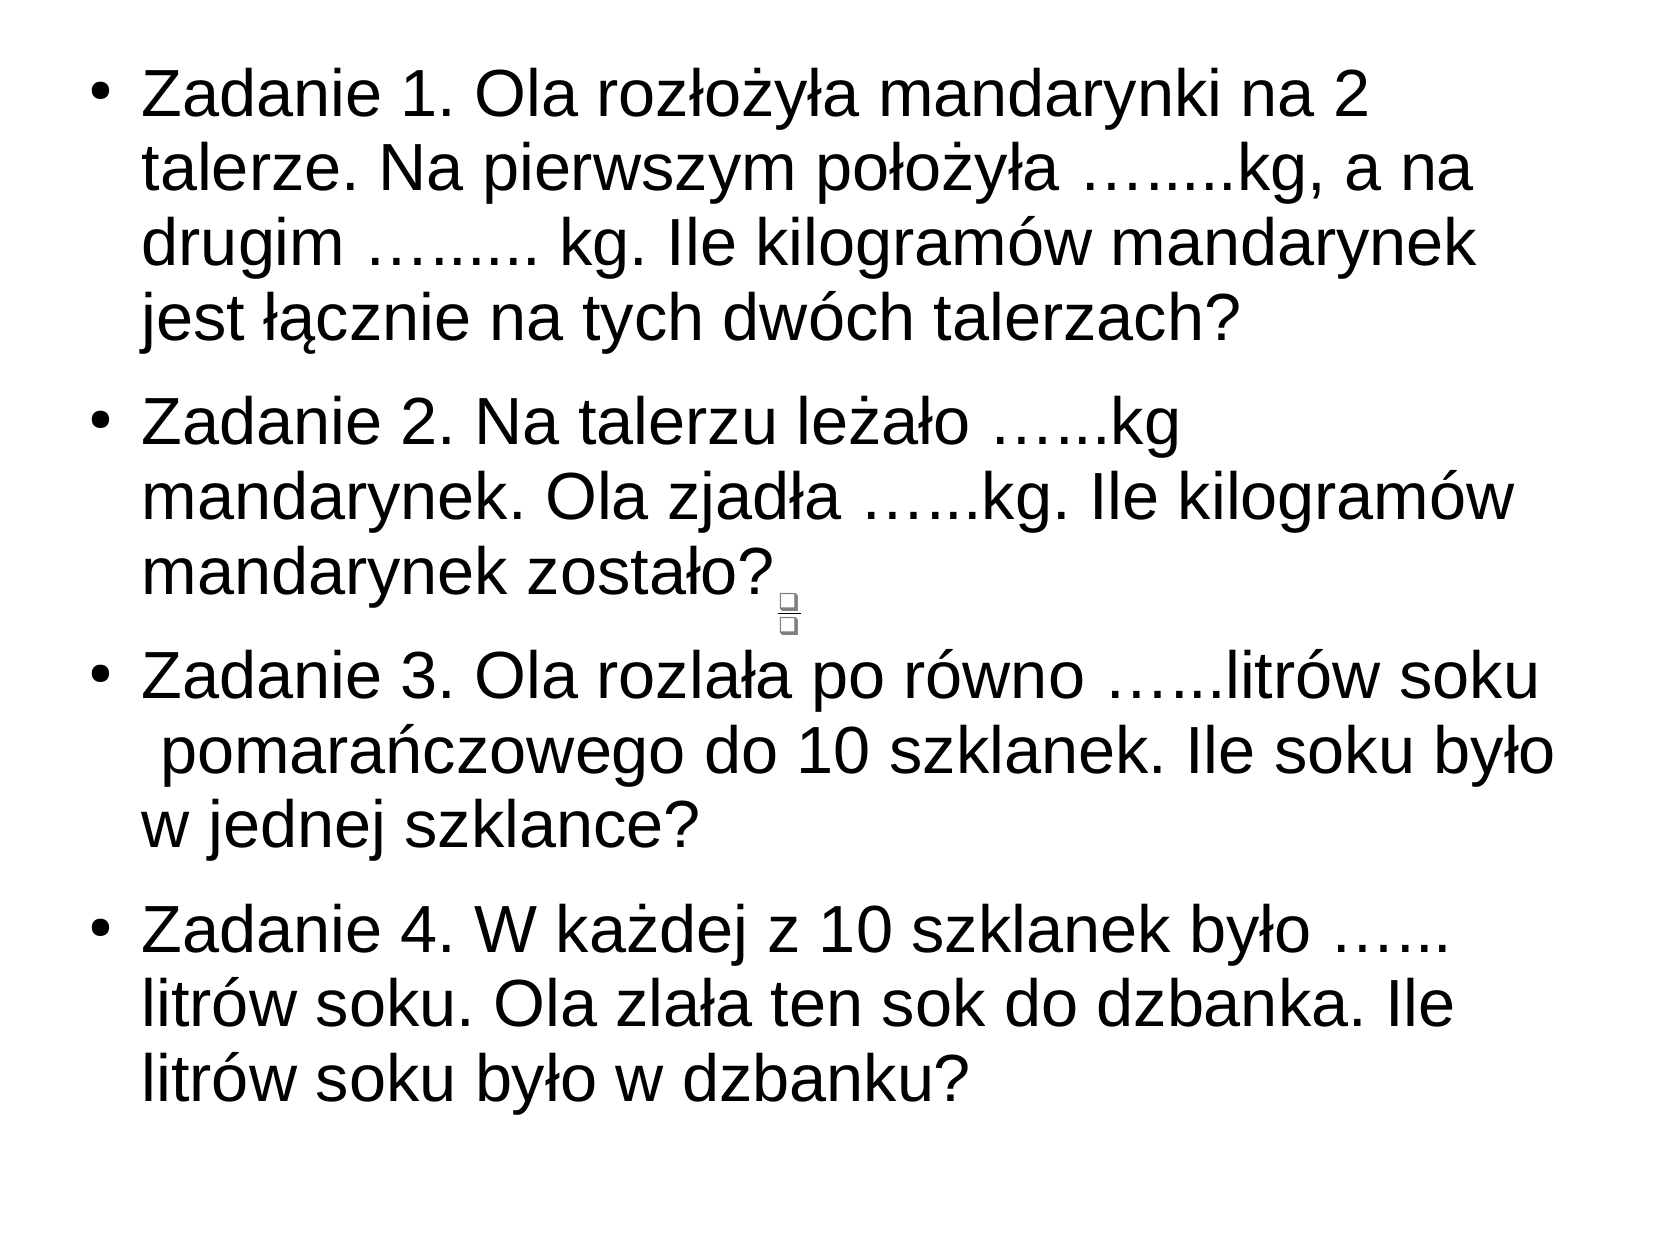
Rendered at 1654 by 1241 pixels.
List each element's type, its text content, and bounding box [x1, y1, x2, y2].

chart [770, 591, 808, 636]
list Zadanie 1. Ola rozłożyła mandarynki na 2 talerze. Na pierwszym położyła ….....kg, a na drugim …...... kg. Ile kilogramów mandarynek jest łącznie na tych dwóch talerzach? Zadanie 2. Na talerzu leżało …...kg mandarynek. Ola zjadła …...kg. Ile kilogramów mandarynek zostało? Zadanie 3. Ola rozlała po równo …...litrów soku pomarańczowego do 10 szklanek. Ile soku było w jednej szklance? Zadanie 4. W każdej z 10 szklanek było …... litrów soku. Ola zlała ten sok do dzbanka. Ile litrów soku było w dzbanku? [70, 55, 1560, 1116]
